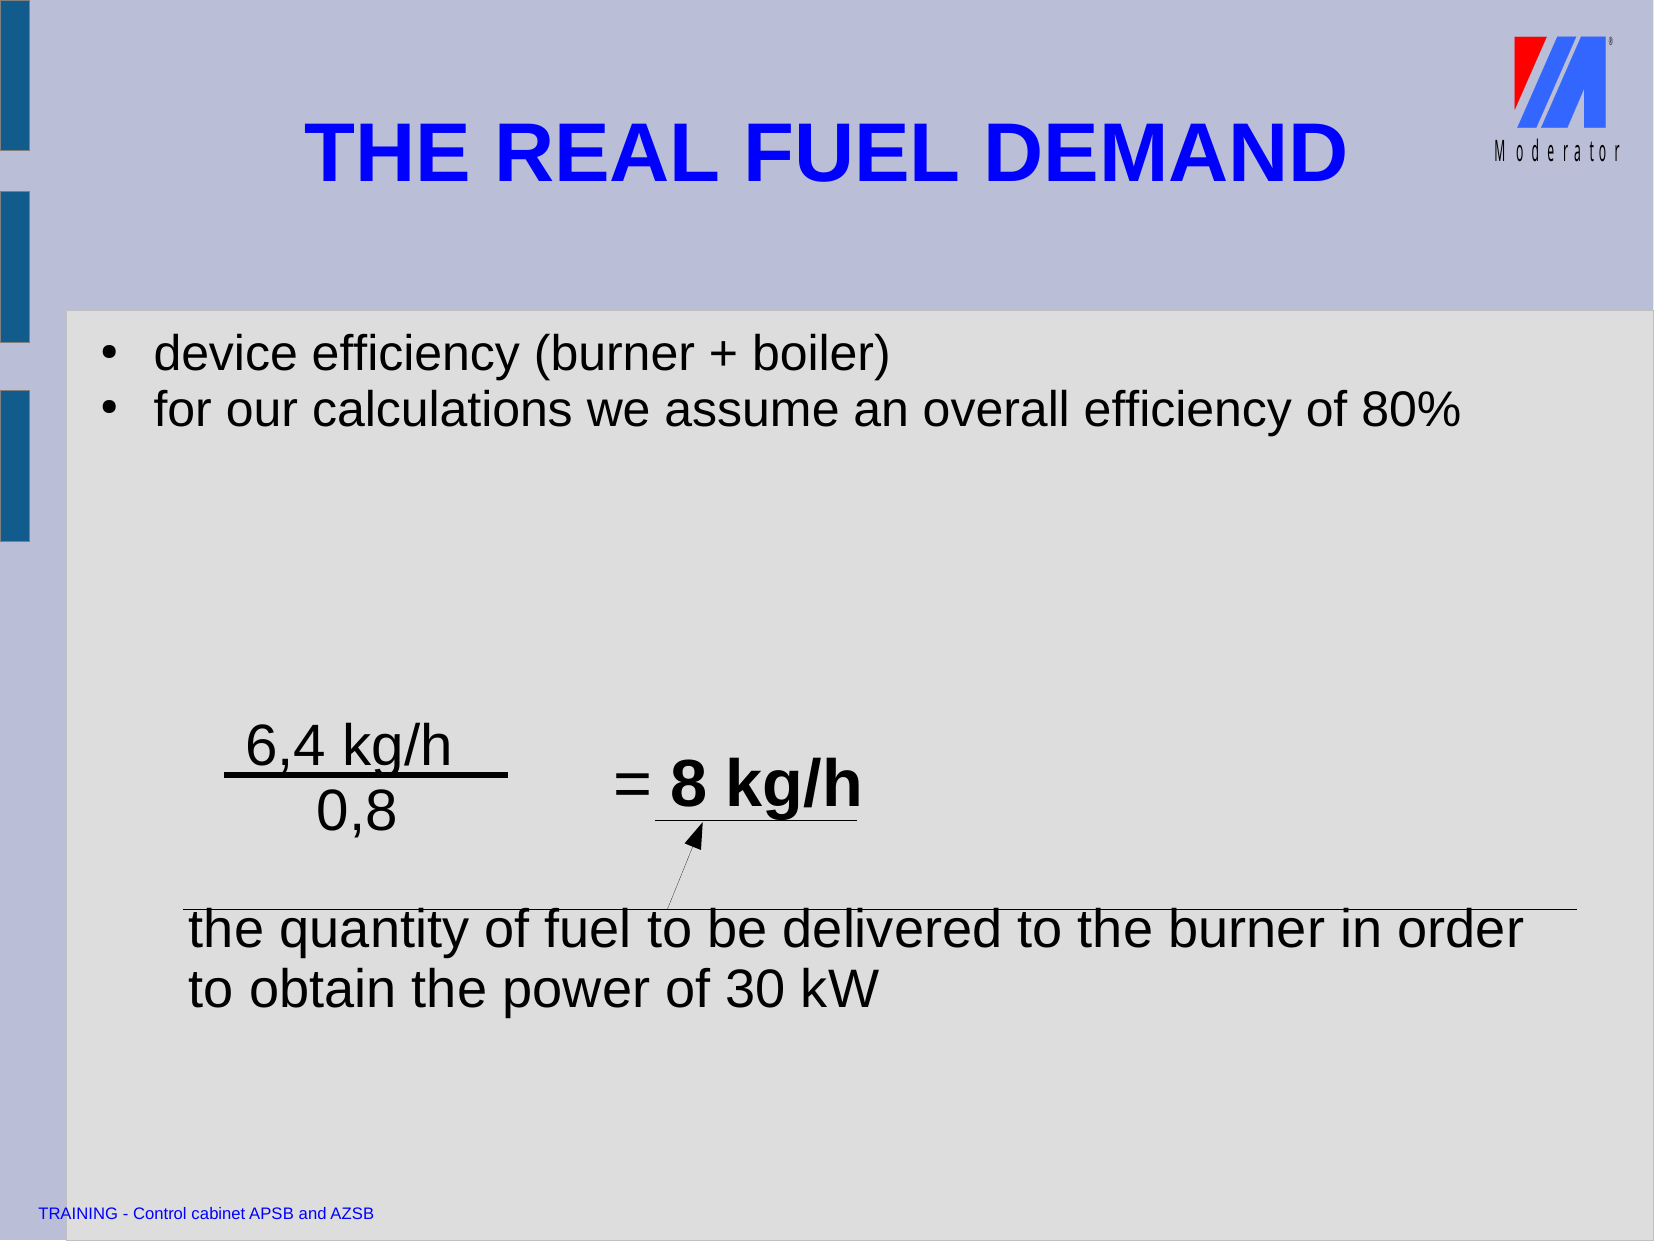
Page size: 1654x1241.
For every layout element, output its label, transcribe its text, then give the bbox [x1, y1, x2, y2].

list 6,4 kg/h 0,8 the quantity of fuel to be delivered to the burner in order to obtain the power of 30 kW [118, 656, 1583, 1241]
text_box = 8 kg/h [513, 738, 963, 828]
list device efficiency (burner + boiler) for our calculations we assume an overall efficiency of 80% [82, 324, 1571, 1144]
title THE REAL FUEL DEMAND [82, 49, 1571, 257]
picture [1492, 33, 1635, 167]
text_box TRAINING - Control cabinet APSB and AZSB [23, 1197, 1134, 1231]
